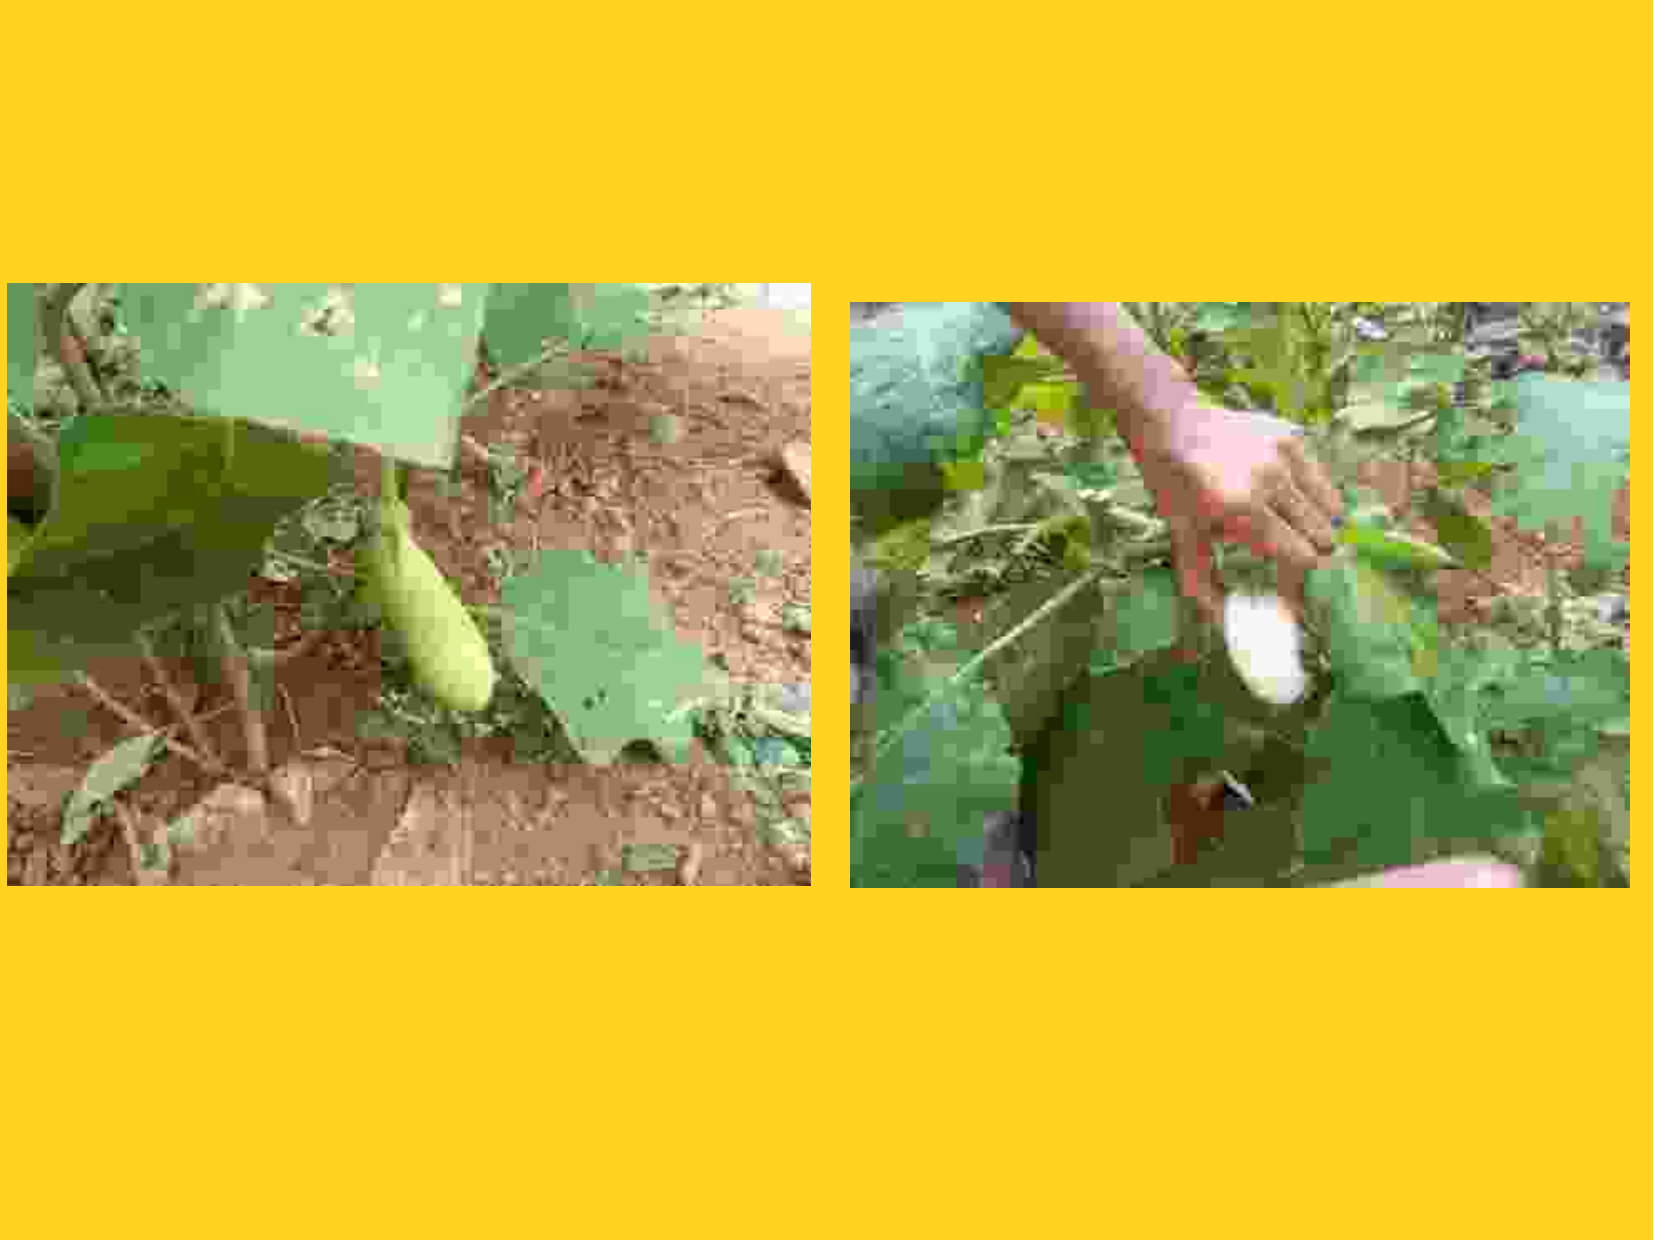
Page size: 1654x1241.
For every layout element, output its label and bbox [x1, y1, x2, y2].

picture [850, 302, 1630, 888]
picture [7, 283, 811, 886]
